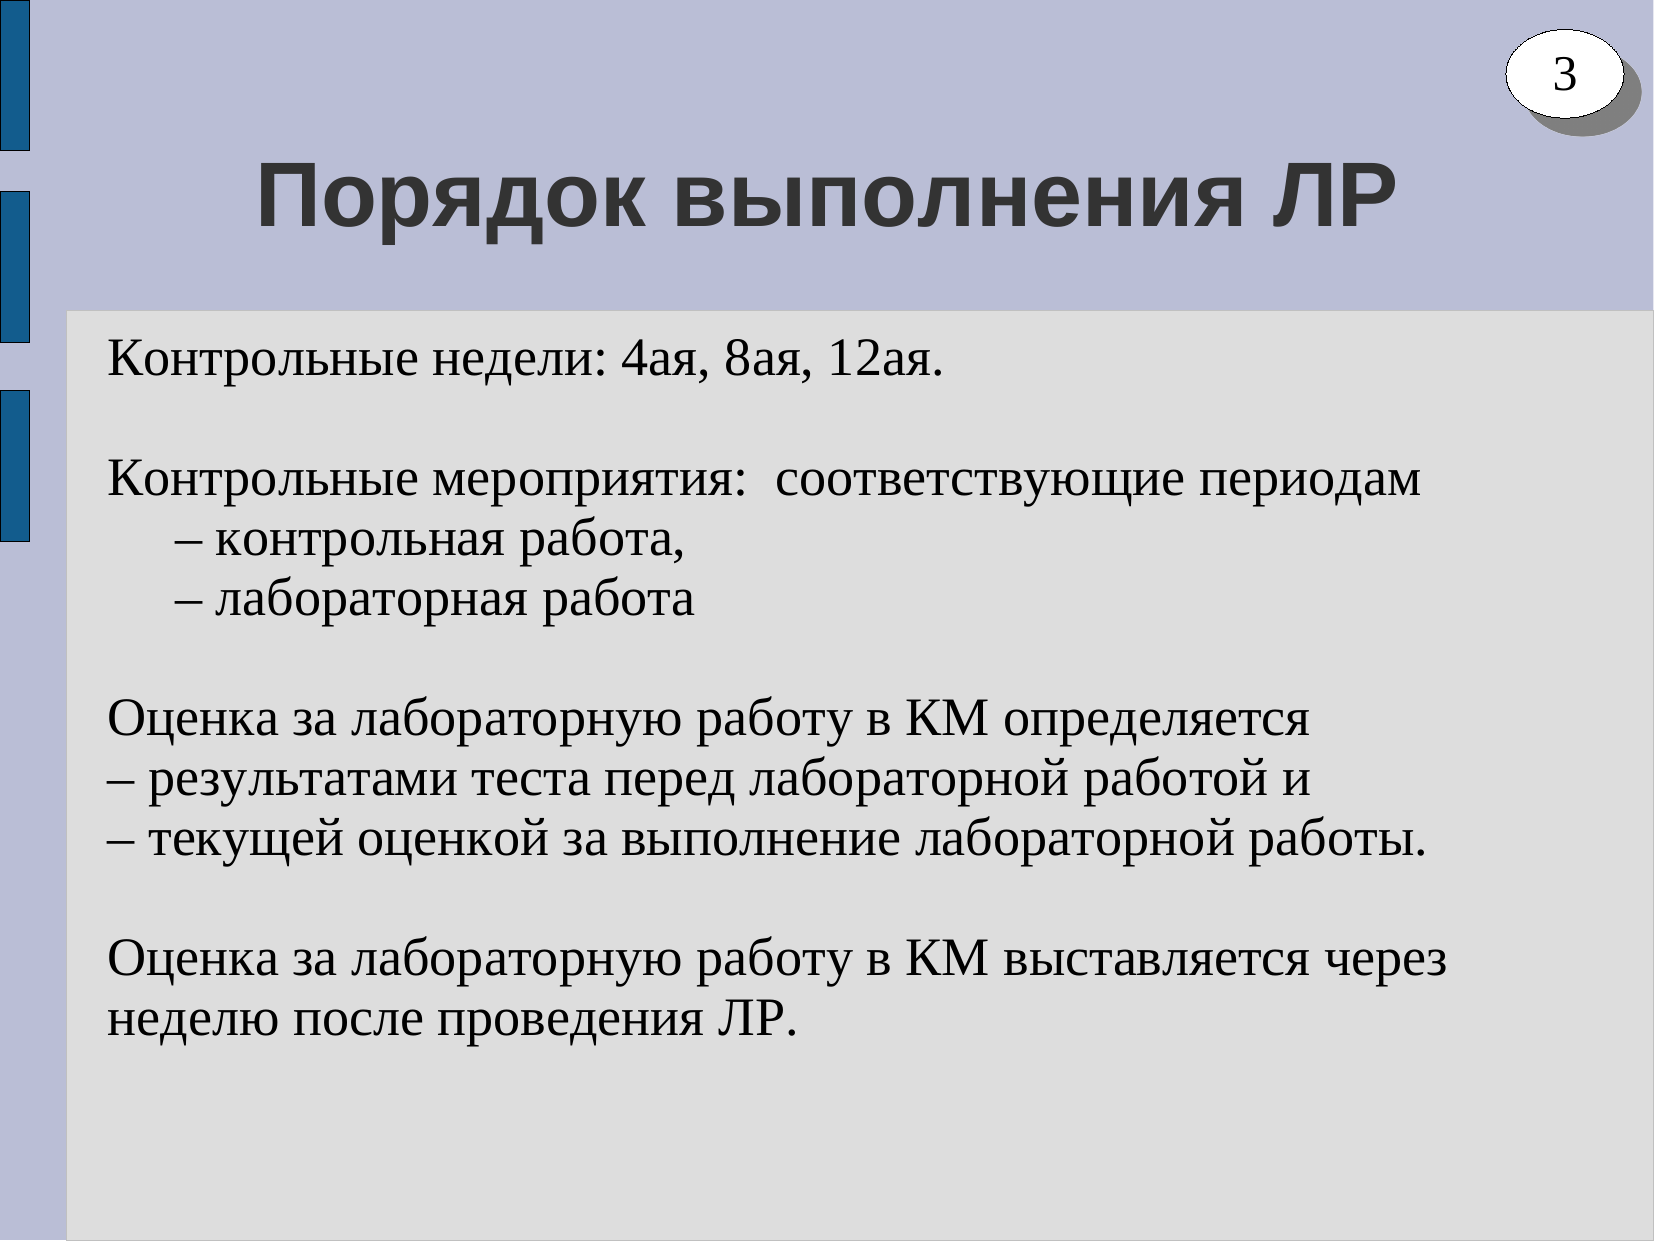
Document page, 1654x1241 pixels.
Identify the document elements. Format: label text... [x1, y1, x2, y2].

title Порядок выполнения ЛР [121, 91, 1534, 299]
text_box Контрольные недели: 4ая, 8ая, 12ая. Контрольные мероприятия: соответствующие периодам – контрольная работа, – лабораторная работа Оценка за лабораторную работу в КМ определяется – результатами теста перед лабораторной работой и – текущей оценкой за выполнение лабораторной работы. Оценка за лабораторную работу в КМ выставляется через неделю после проведения ЛР. [107, 327, 1625, 1216]
text_box 3 [1505, 29, 1625, 119]
